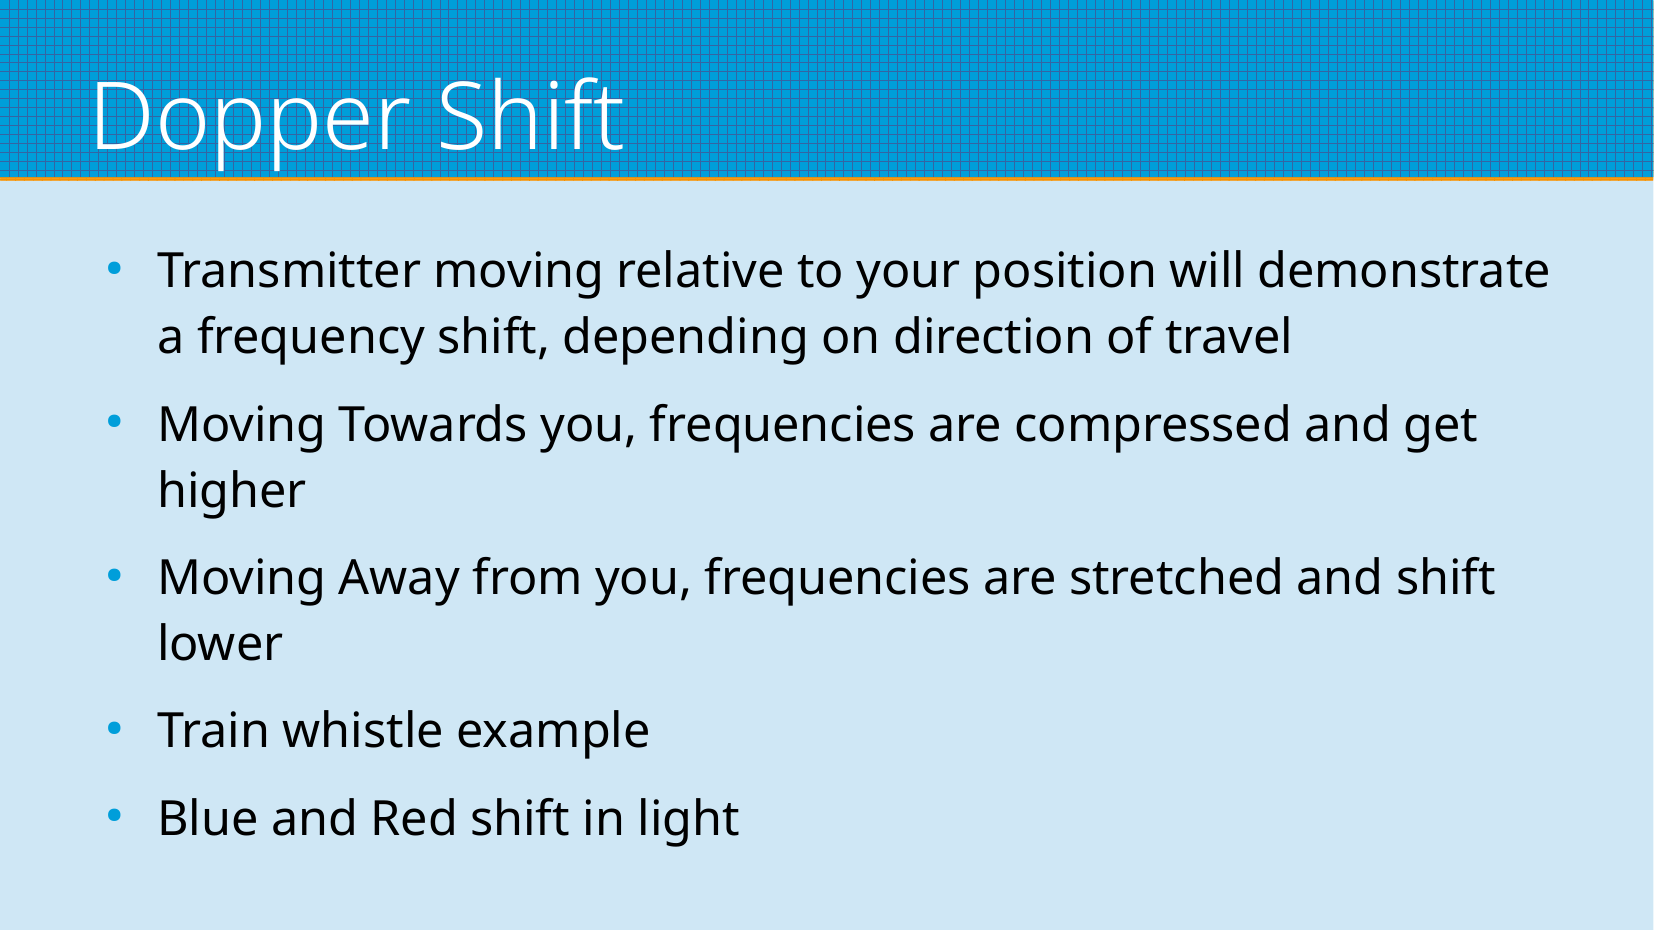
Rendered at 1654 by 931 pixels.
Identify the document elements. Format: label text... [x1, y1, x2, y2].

list Transmitter moving relative to your position will demonstrate a frequency shift, depending on direction of travel Moving Towards you, frequencies are compressed and get higher Moving Away from you, frequencies are stretched and shift lower Train whistle example Blue and Red shift in light [88, 236, 1565, 901]
title Dopper Shift [88, 14, 1565, 178]
